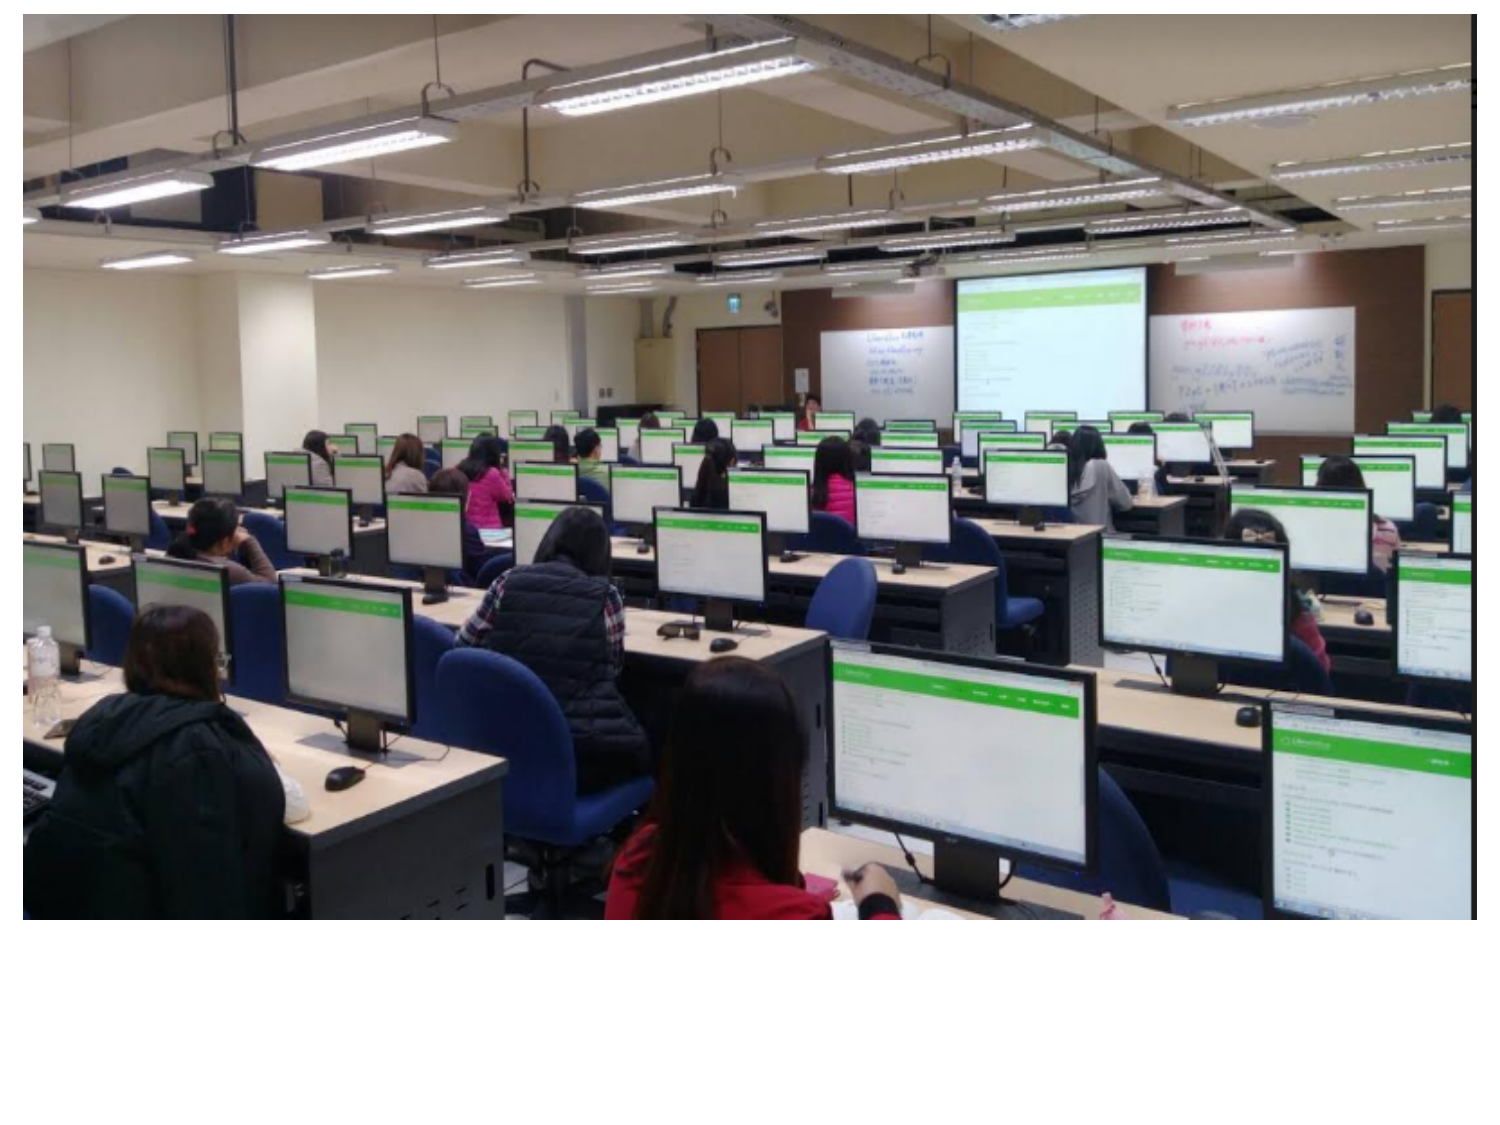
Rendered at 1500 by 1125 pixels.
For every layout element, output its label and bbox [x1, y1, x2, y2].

picture [23, 14, 1477, 920]
